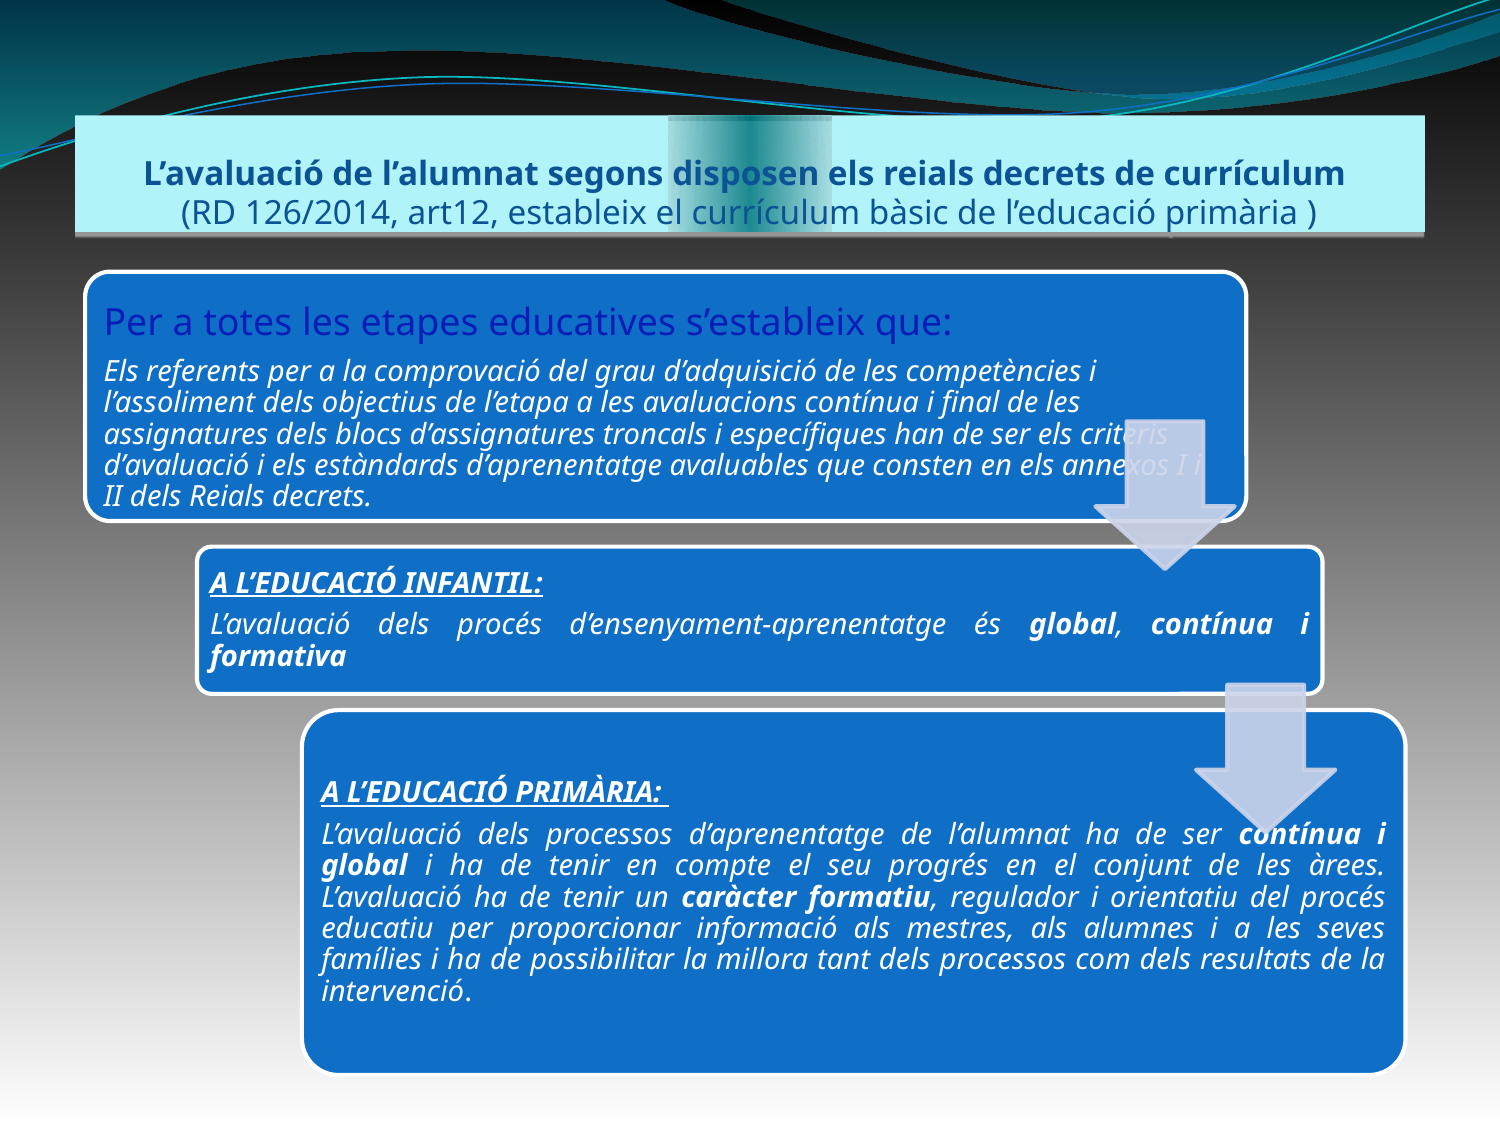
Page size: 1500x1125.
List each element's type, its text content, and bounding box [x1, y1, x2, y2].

text_box Per a totes les etapes educatives s’estableix que: Els referents per a la comprovació del grau d’adquisició de les competències i l’assoliment dels objectius de l’etapa a les avaluacions contínua i final de les assignatures dels blocs d’assignatures troncals i específiques han de ser els criteris d’avaluació i els estàndards d’aprenentatge avaluables que consten en els annexos I i II dels Reials decrets. [85, 271, 1247, 522]
title L’avaluació de l’alumnat segons disposen els reials decrets de currículum (RD 126/2014, art12, estableix el currículum bàsic de l’educació primària ) [75, 115, 1425, 232]
text_box A L’EDUCACIÓ INFANTIL: L’avaluació dels procés d’ensenyament-aprenentatge és global, contínua i formativa [197, 546, 1323, 694]
text_box A L’EDUCACIÓ PRIMÀRIA: L’avaluació dels processos d’aprenentatge de l’alumnat ha de ser contínua i global i ha de tenir en compte el seu progrés en el conjunt de les àrees. L’avaluació ha de tenir un caràcter formatiu, regulador i orientatiu del procés educatiu per proporcionar informació als mestres, als alumnes i a les seves famílies i ha de possibilitar la millora tant dels processos com dels resultats de la intervenció. [301, 710, 1406, 1076]
text_box [1095, 421, 1235, 569]
text_box [1195, 684, 1336, 833]
